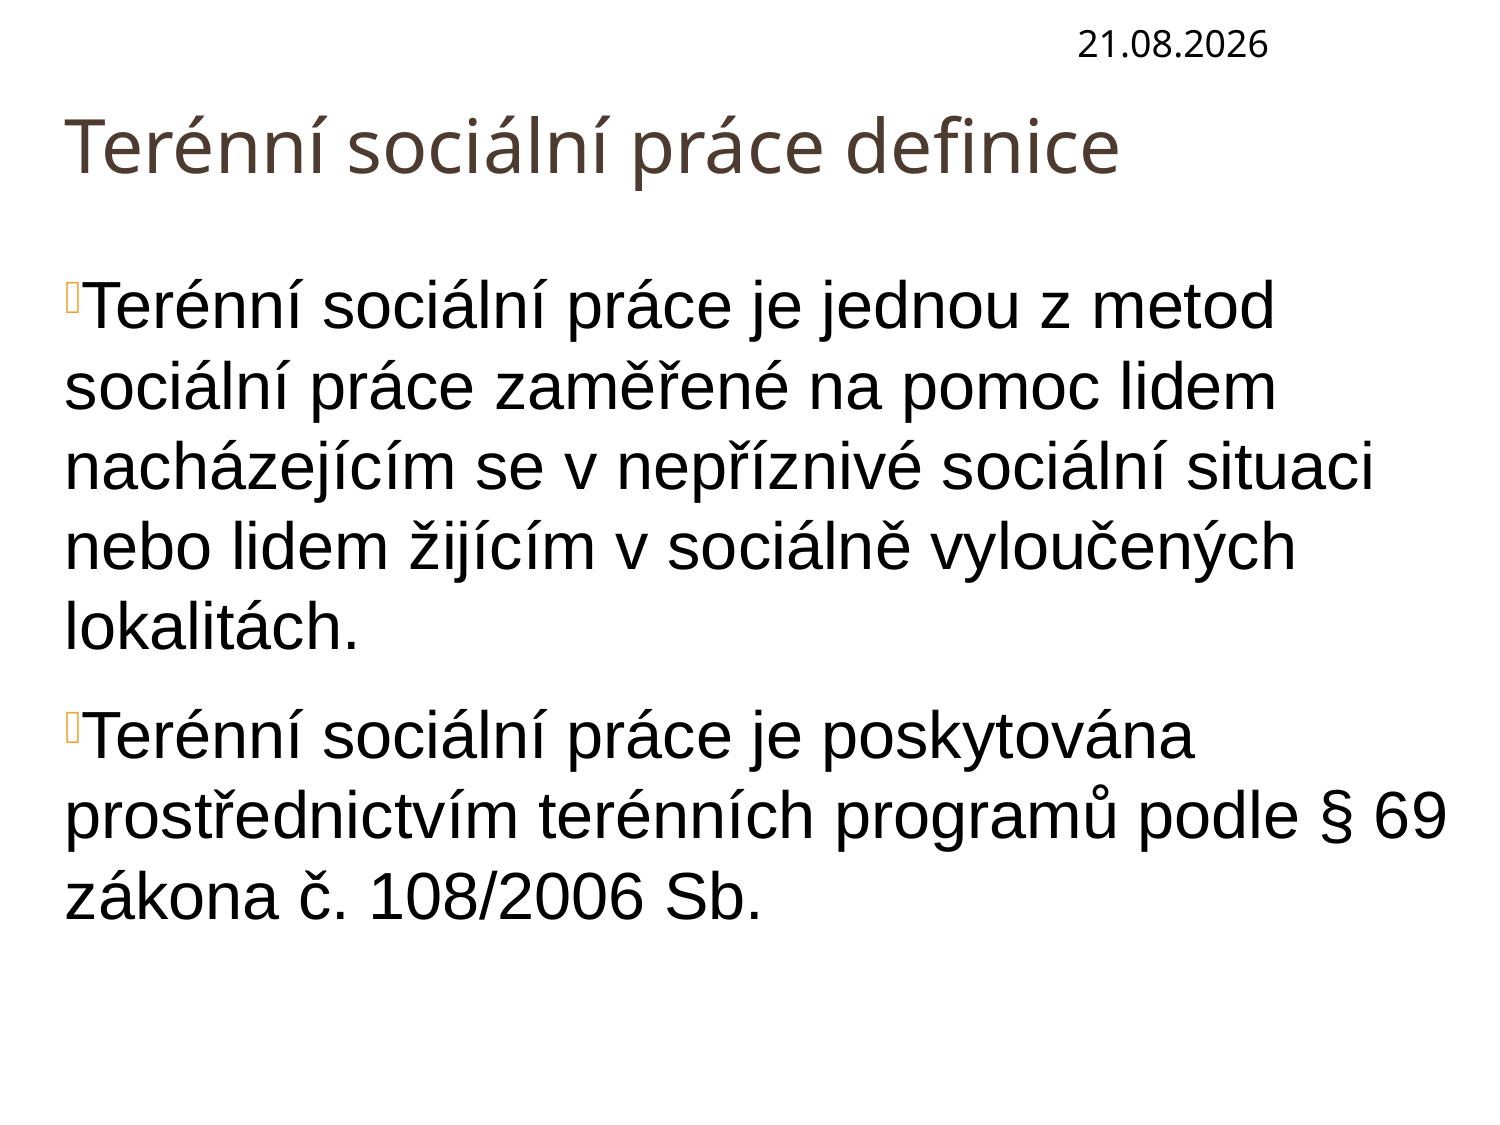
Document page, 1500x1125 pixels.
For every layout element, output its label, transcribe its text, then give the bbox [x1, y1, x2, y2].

text_box 14.04.2020 [1062, 12, 1475, 60]
title Terénní sociální práce definice [50, 75, 1475, 213]
list Terénní sociální práce je jednou z metod sociální práce zaměřené na pomoc lidem nacházejícím se v nepříznivé sociální situaci nebo lidem žijícím v sociálně vyloučených lokalitách. Terénní sociální práce je poskytována prostřednictvím terénních programů podle § 69 zákona č. 108/2006 Sb. [50, 254, 1475, 998]
